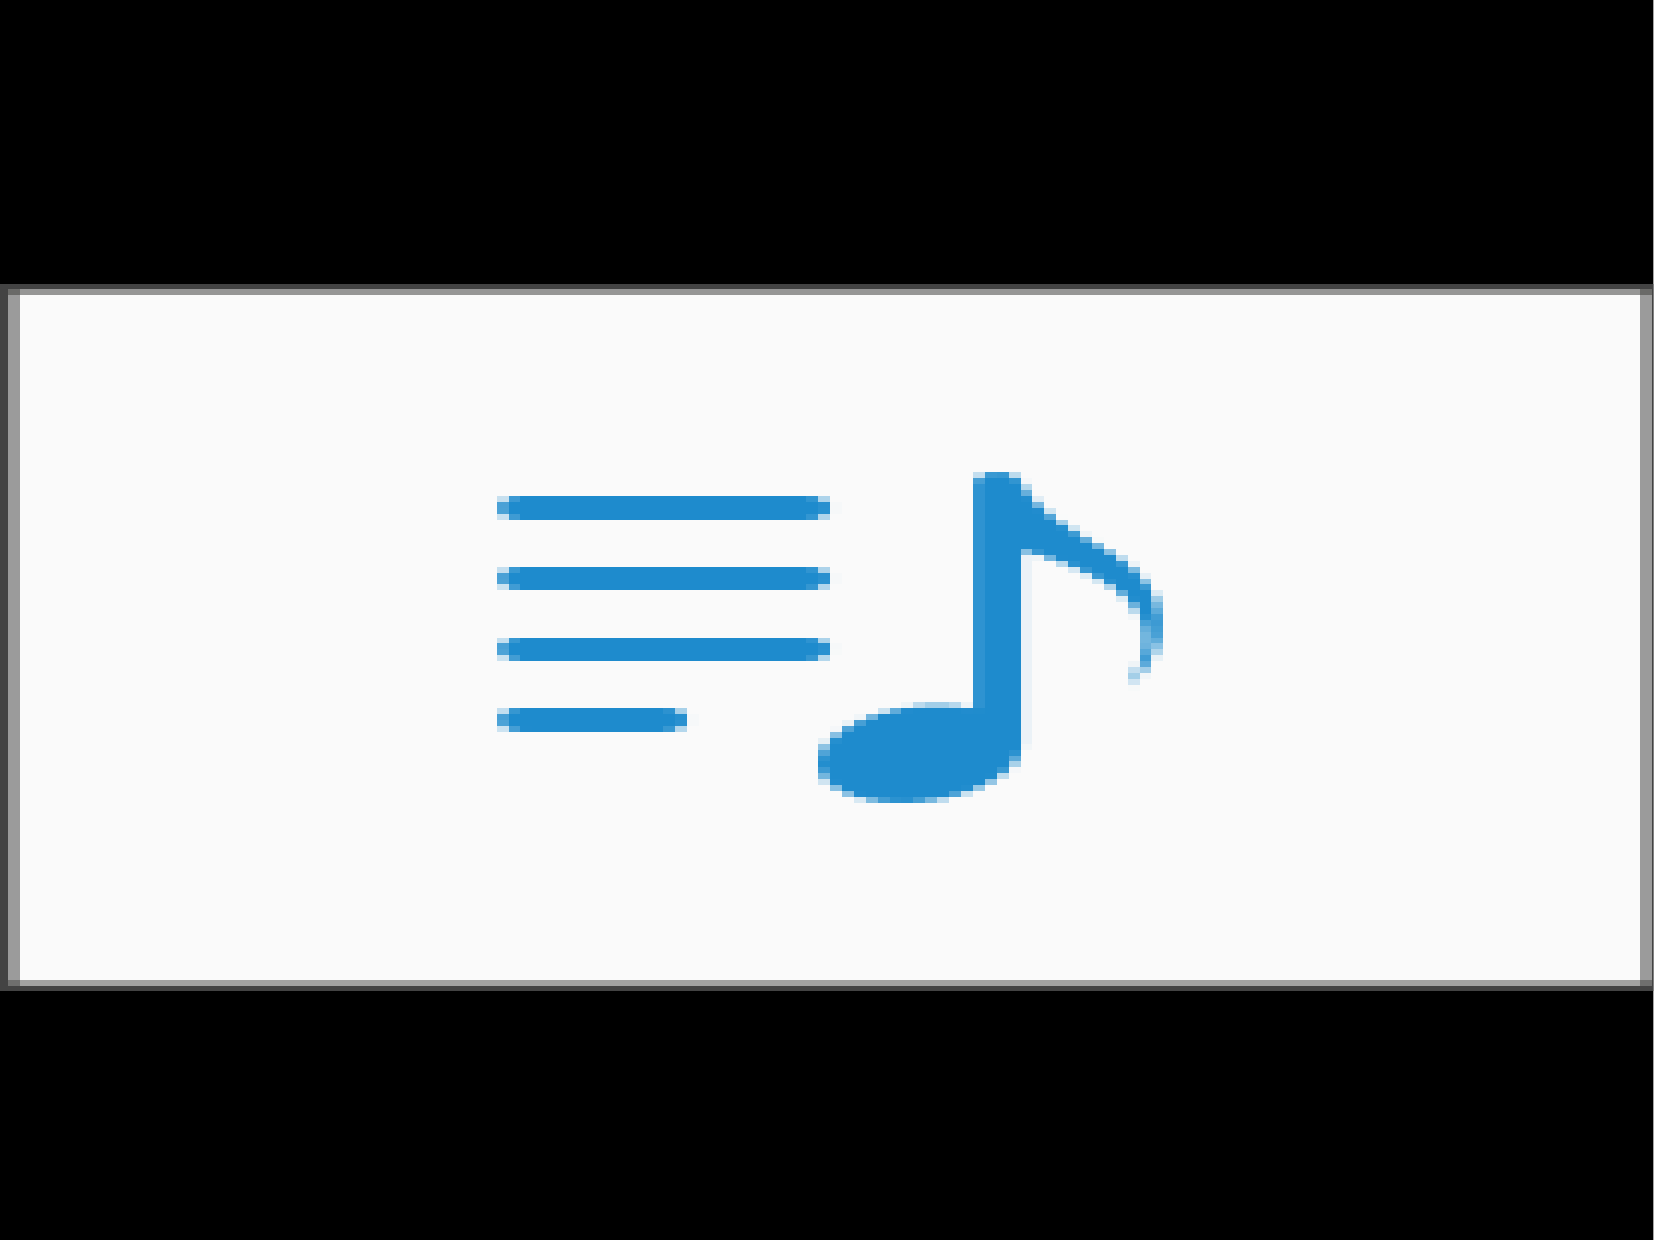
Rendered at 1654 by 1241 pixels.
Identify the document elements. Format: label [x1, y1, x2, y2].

text_box [0, 283, 1654, 993]
